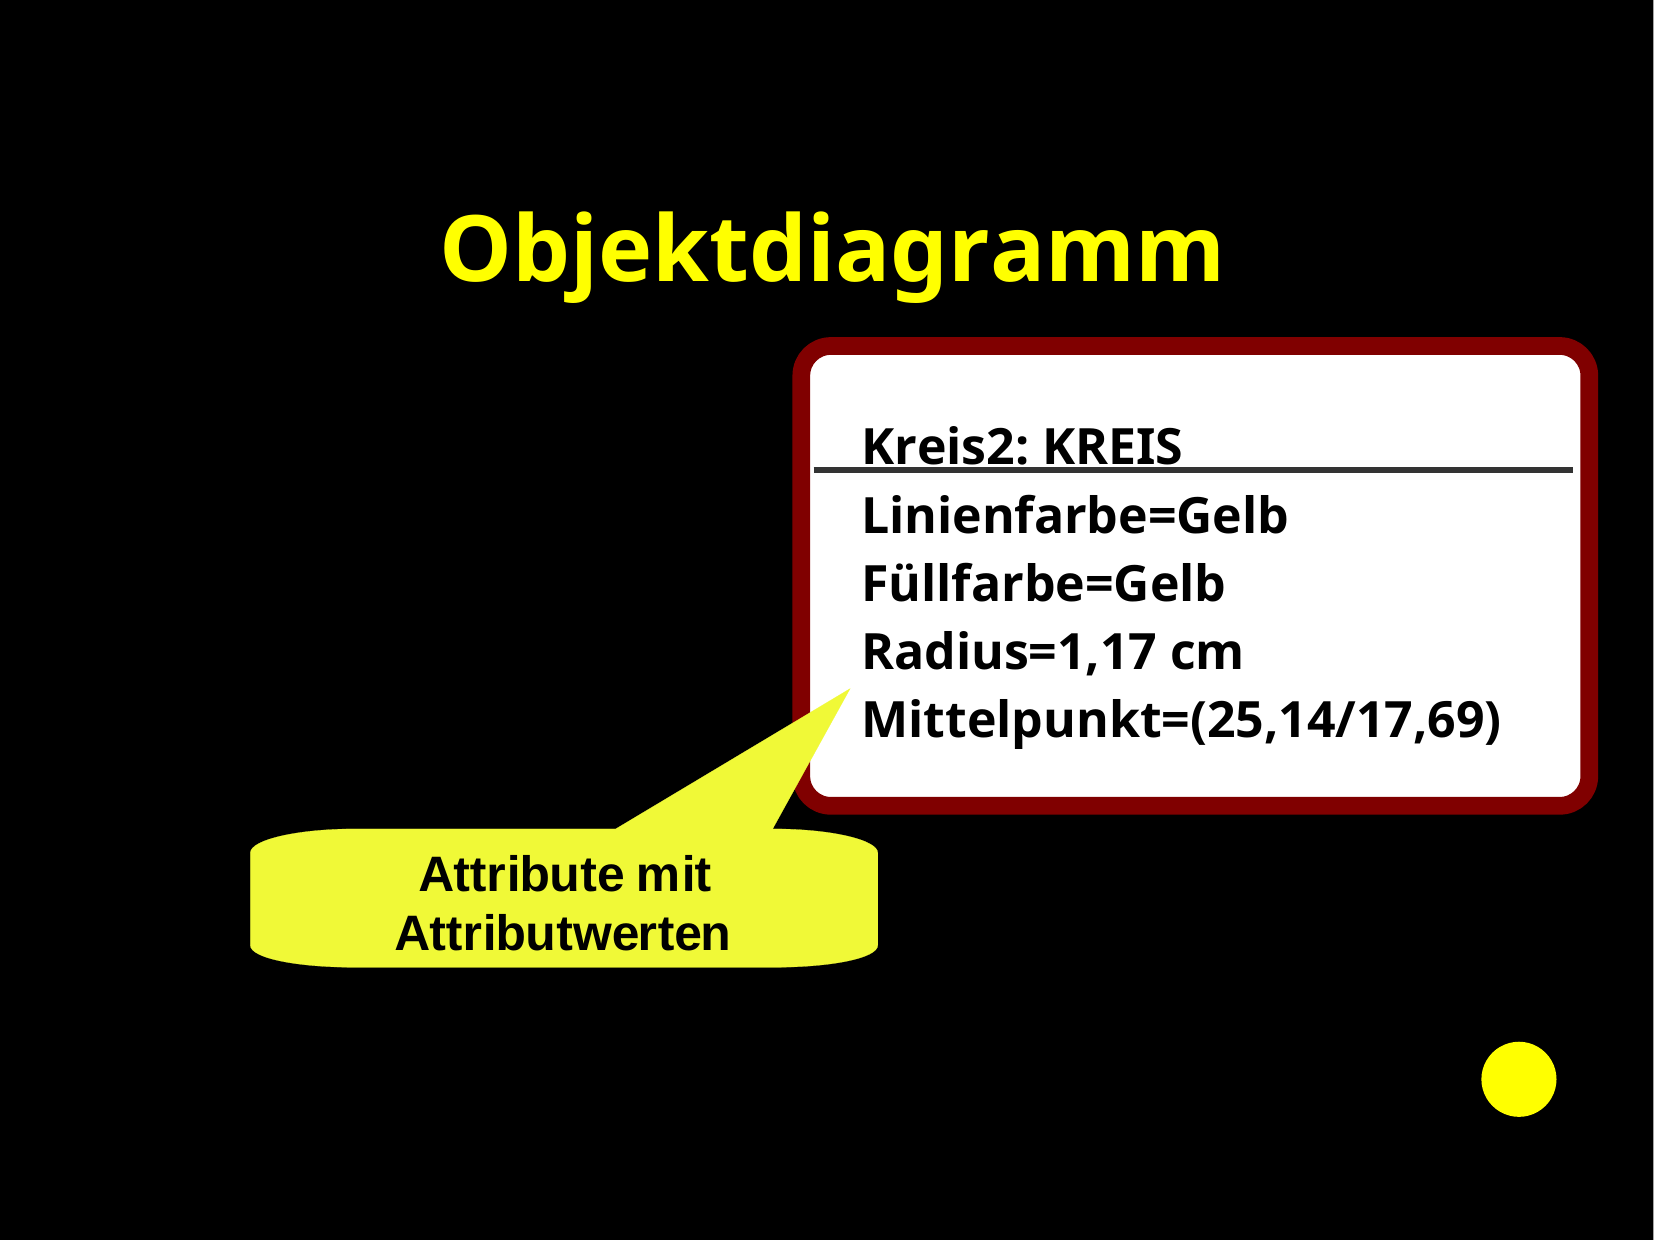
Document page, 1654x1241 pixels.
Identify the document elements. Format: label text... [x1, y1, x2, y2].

text_box Kreis2: KREIS Linienfarbe=Gelb Füllfarbe=Gelb Radius=1,17 cm Mittelpunkt=(25,14/17,69) [861, 473, 1549, 717]
text_box [1484, 1044, 1554, 1114]
text_box Objektdiagramm [439, 183, 1245, 295]
text_box [801, 346, 1590, 806]
picture [242, 681, 892, 980]
text_box Kreis2: KREIS Linienfarbe=Gelb Füllfarbe=Gelb Radius=1,17 cm Mittelpunkt=(25,14/17,69) [861, 411, 1549, 467]
